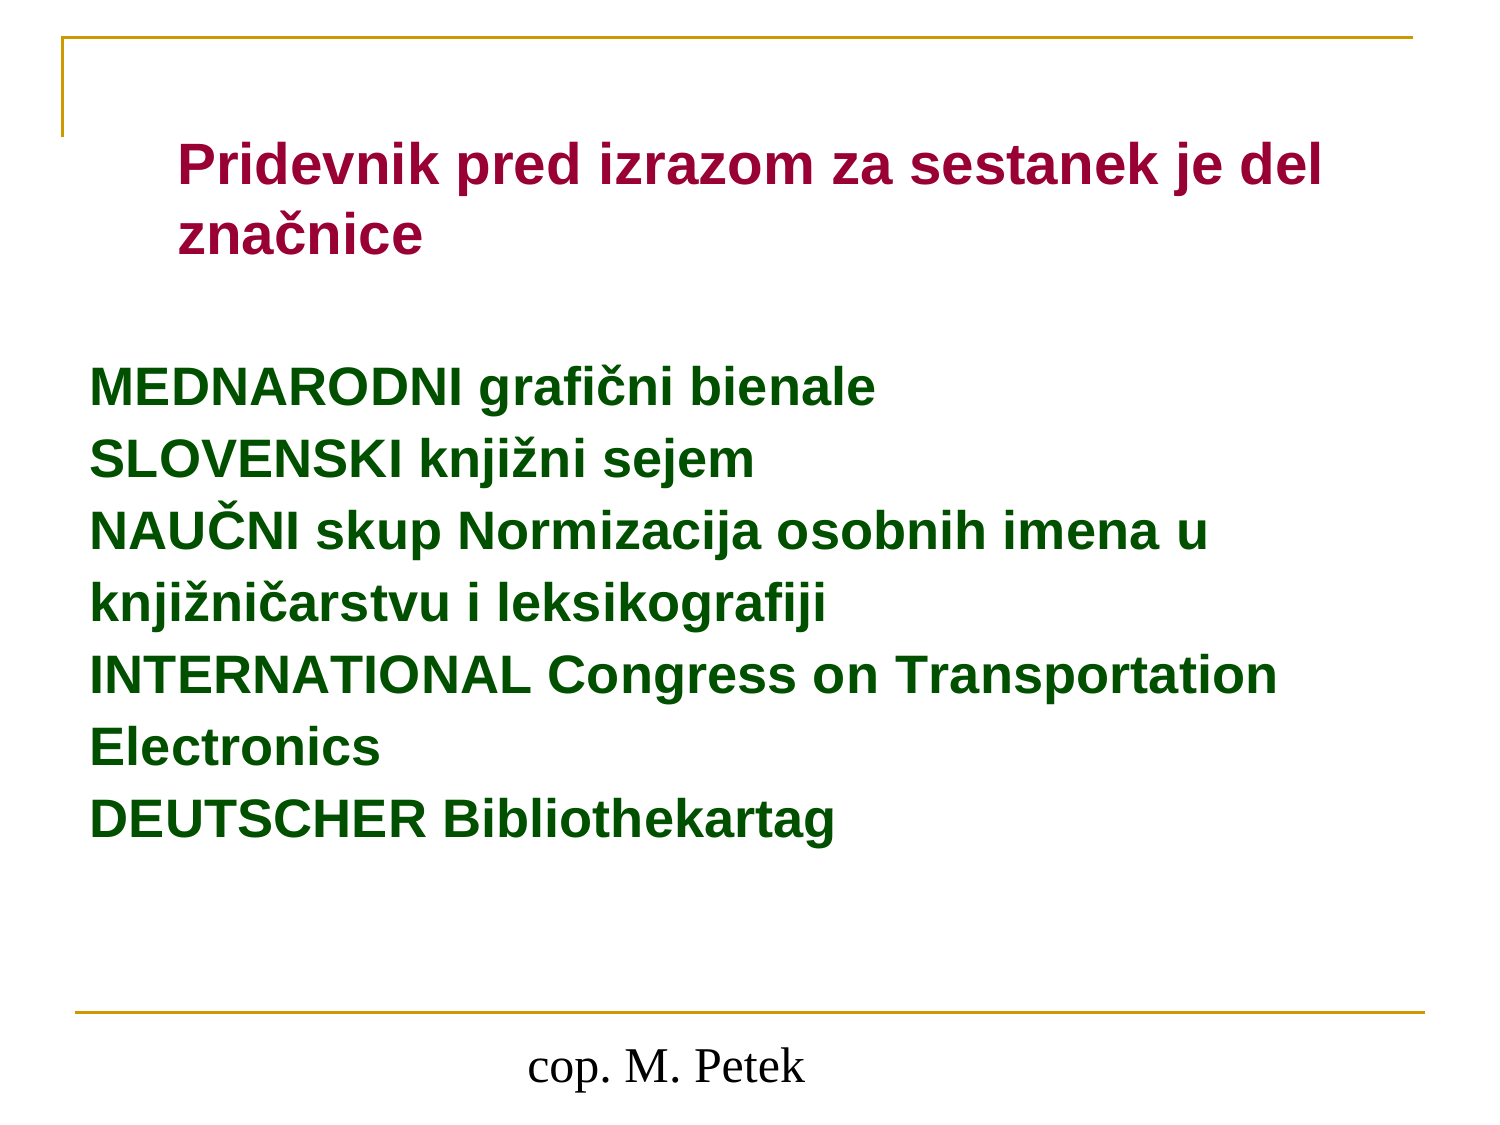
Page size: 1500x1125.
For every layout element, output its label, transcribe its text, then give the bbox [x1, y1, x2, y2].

text_box Pridevnik pred izrazom za sestanek je del značnice [162, 118, 1438, 275]
list MEDNARODNI grafični bienale SLOVENSKI knjižni sejem NAUČNI skup Normizacija osobnih imena u knjižničarstvu i leksikografiji INTERNATIONAL Congress on Transportation Electronics DEUTSCHER Bibliothekartag [75, 262, 1426, 1006]
